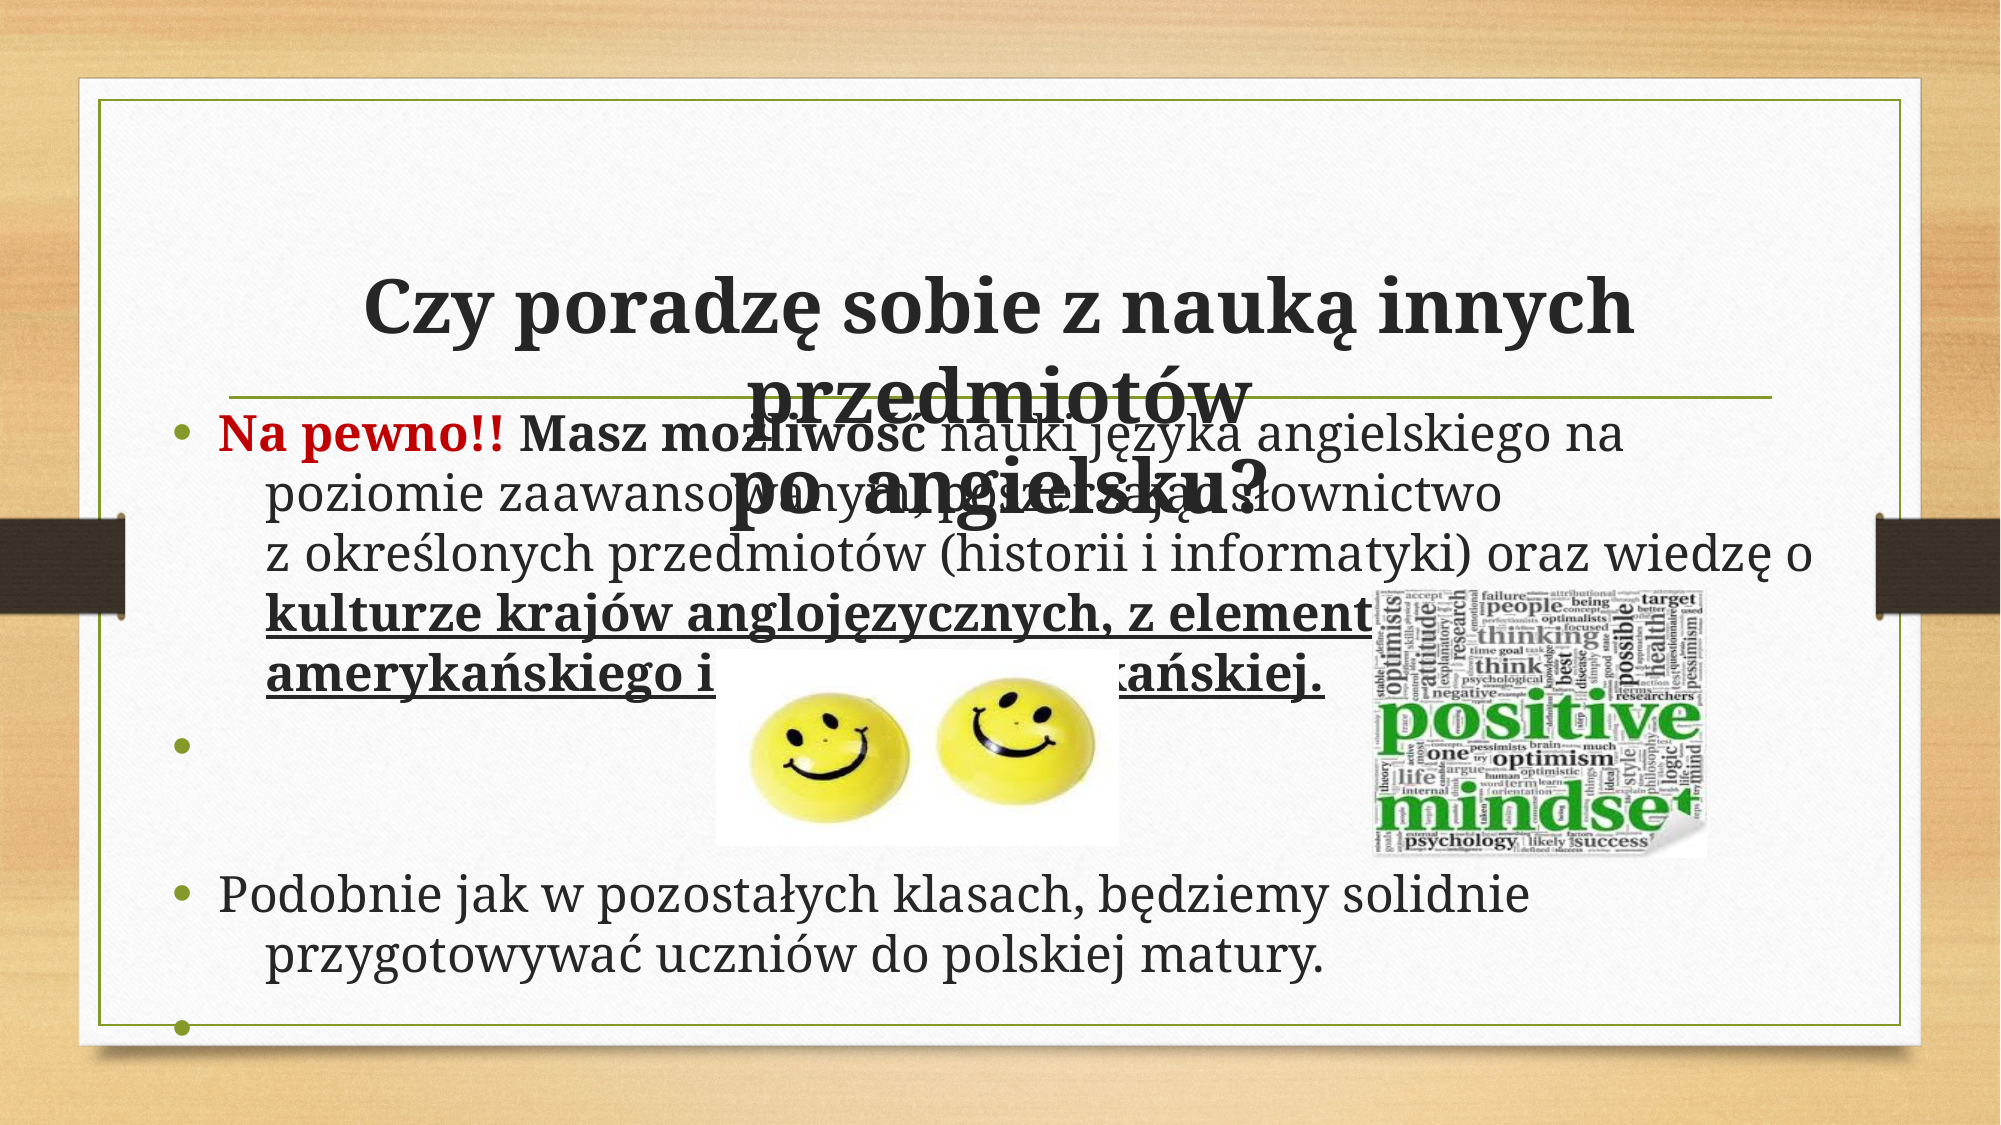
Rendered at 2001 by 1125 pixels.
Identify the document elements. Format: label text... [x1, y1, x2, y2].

list Na pewno!! Masz możliwość nauki języka angielskiego na poziomie zaawansowanym, poszerzając słownictwo z określonych przedmiotów (historii i informatyki) oraz wiedzę o kulturze krajów anglojęzycznych, z elementami języka amerykańskiego i kultury amerykańskiej. Podobnie jak w pozostałych klasach, będziemy solidnie przygotowywać uczniów do polskiej matury. [157, 393, 1839, 1001]
picture [716, 650, 1119, 846]
title Czy poradzę sobie z nauką innych przedmiotów po angielsku? [212, 161, 1788, 376]
picture [1372, 589, 1707, 858]
